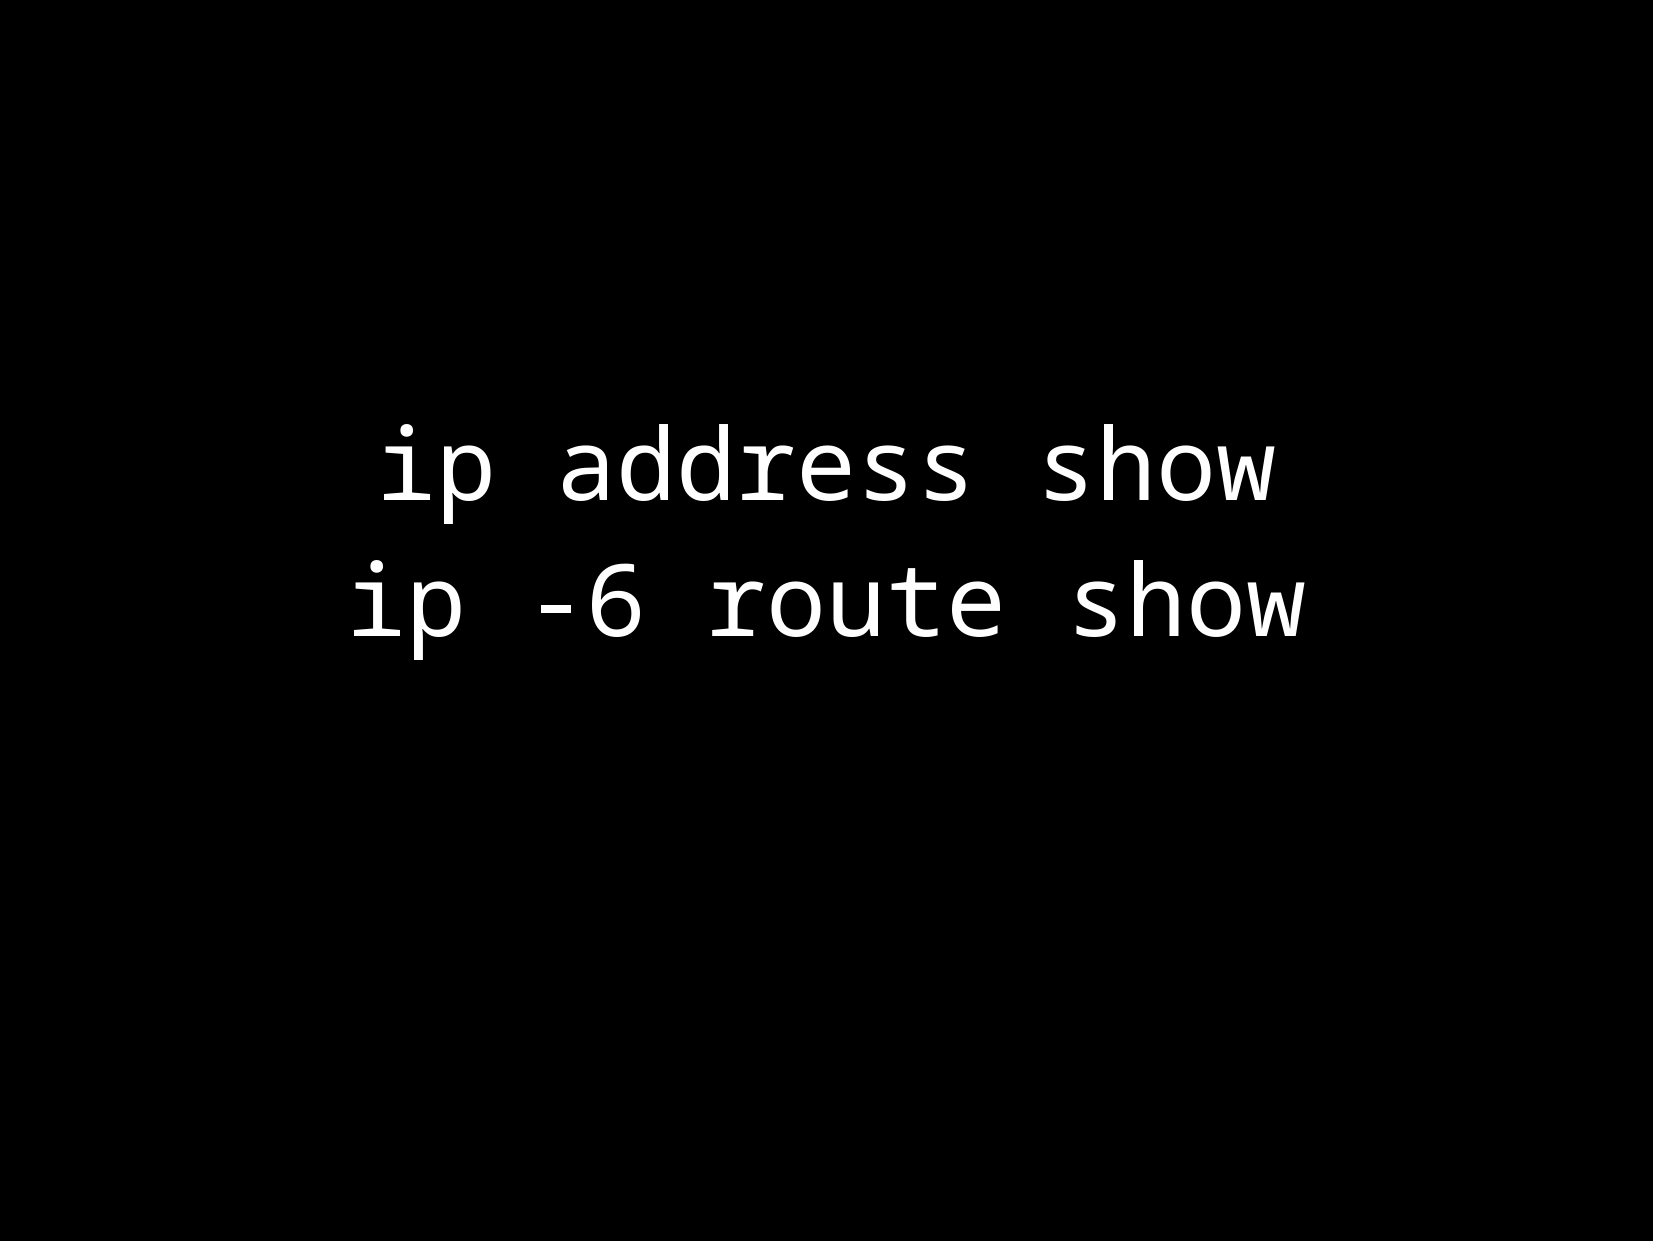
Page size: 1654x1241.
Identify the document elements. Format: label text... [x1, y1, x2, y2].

subtitle ip address show ip -6 route show [82, 49, 1571, 1010]
